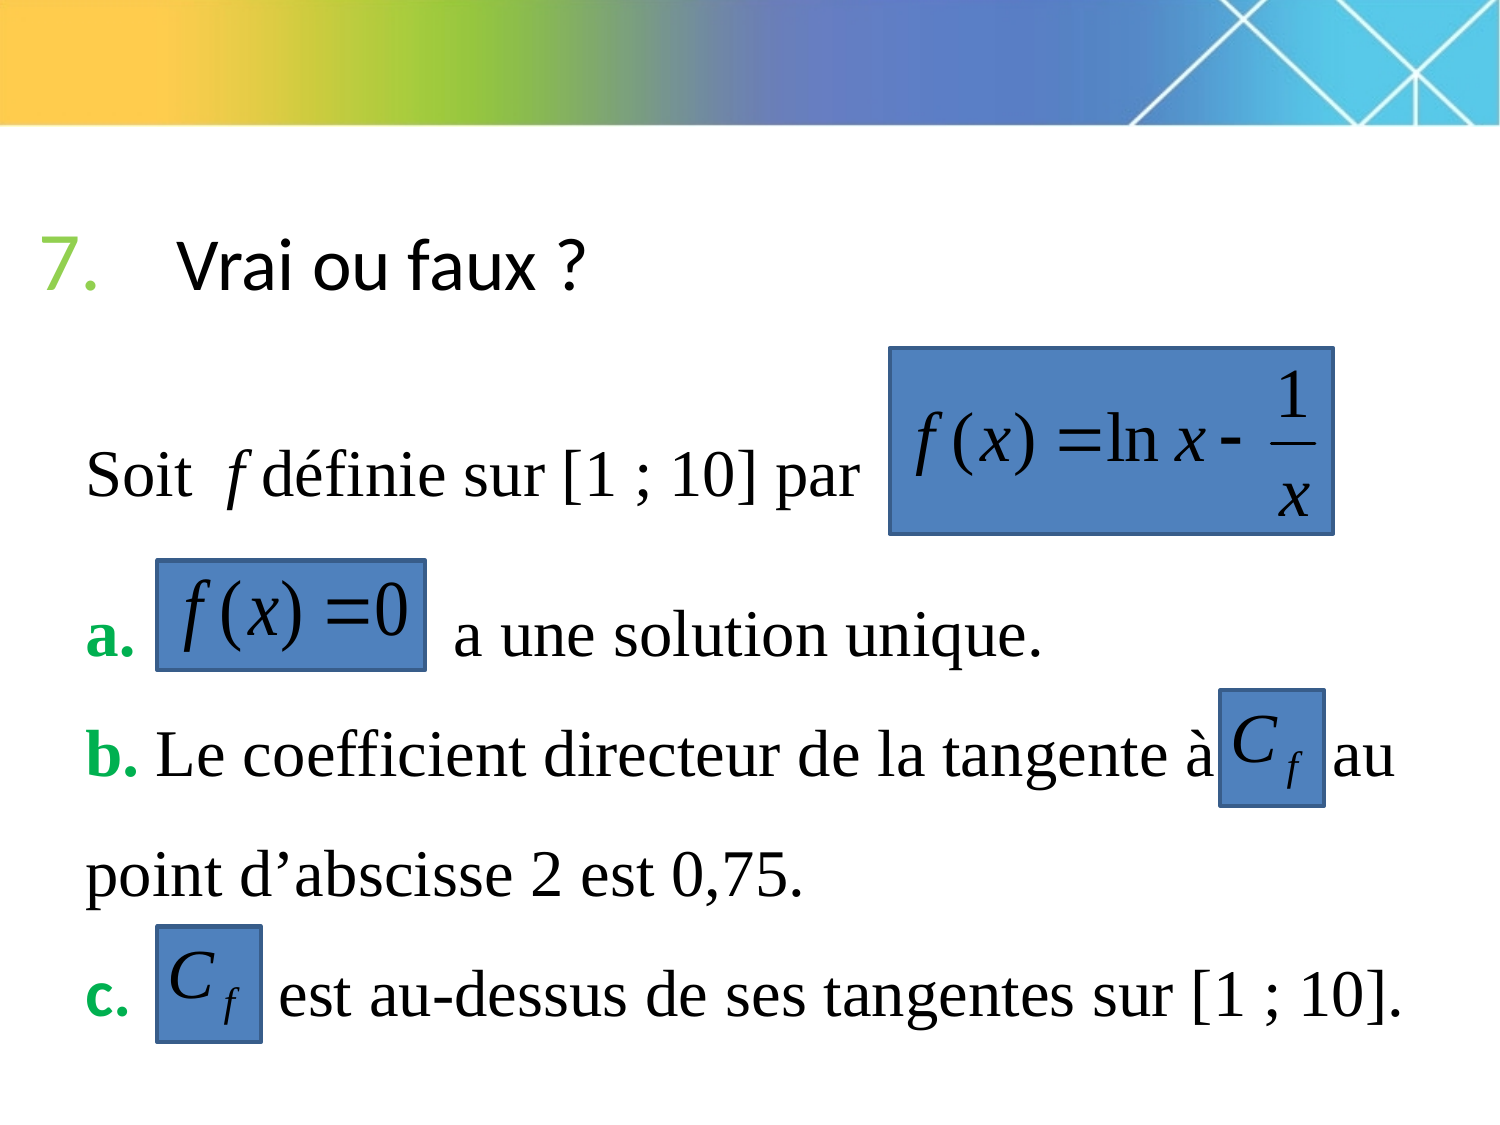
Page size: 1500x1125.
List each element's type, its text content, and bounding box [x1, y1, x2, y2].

chart [1222, 692, 1322, 804]
chart [159, 562, 423, 668]
text_box Soit f définie sur [1 ; 10] par a. a une solution unique. b. Le coefficient directeur de la tangente à au point d’abscisse 2 est 0,75. c. est au-dessus de ses tangentes sur [1 ; 10]. [70, 351, 1465, 1045]
chart [891, 350, 1331, 532]
chart [159, 928, 259, 1040]
text_box 7. Vrai ou faux ? [23, 164, 1500, 351]
